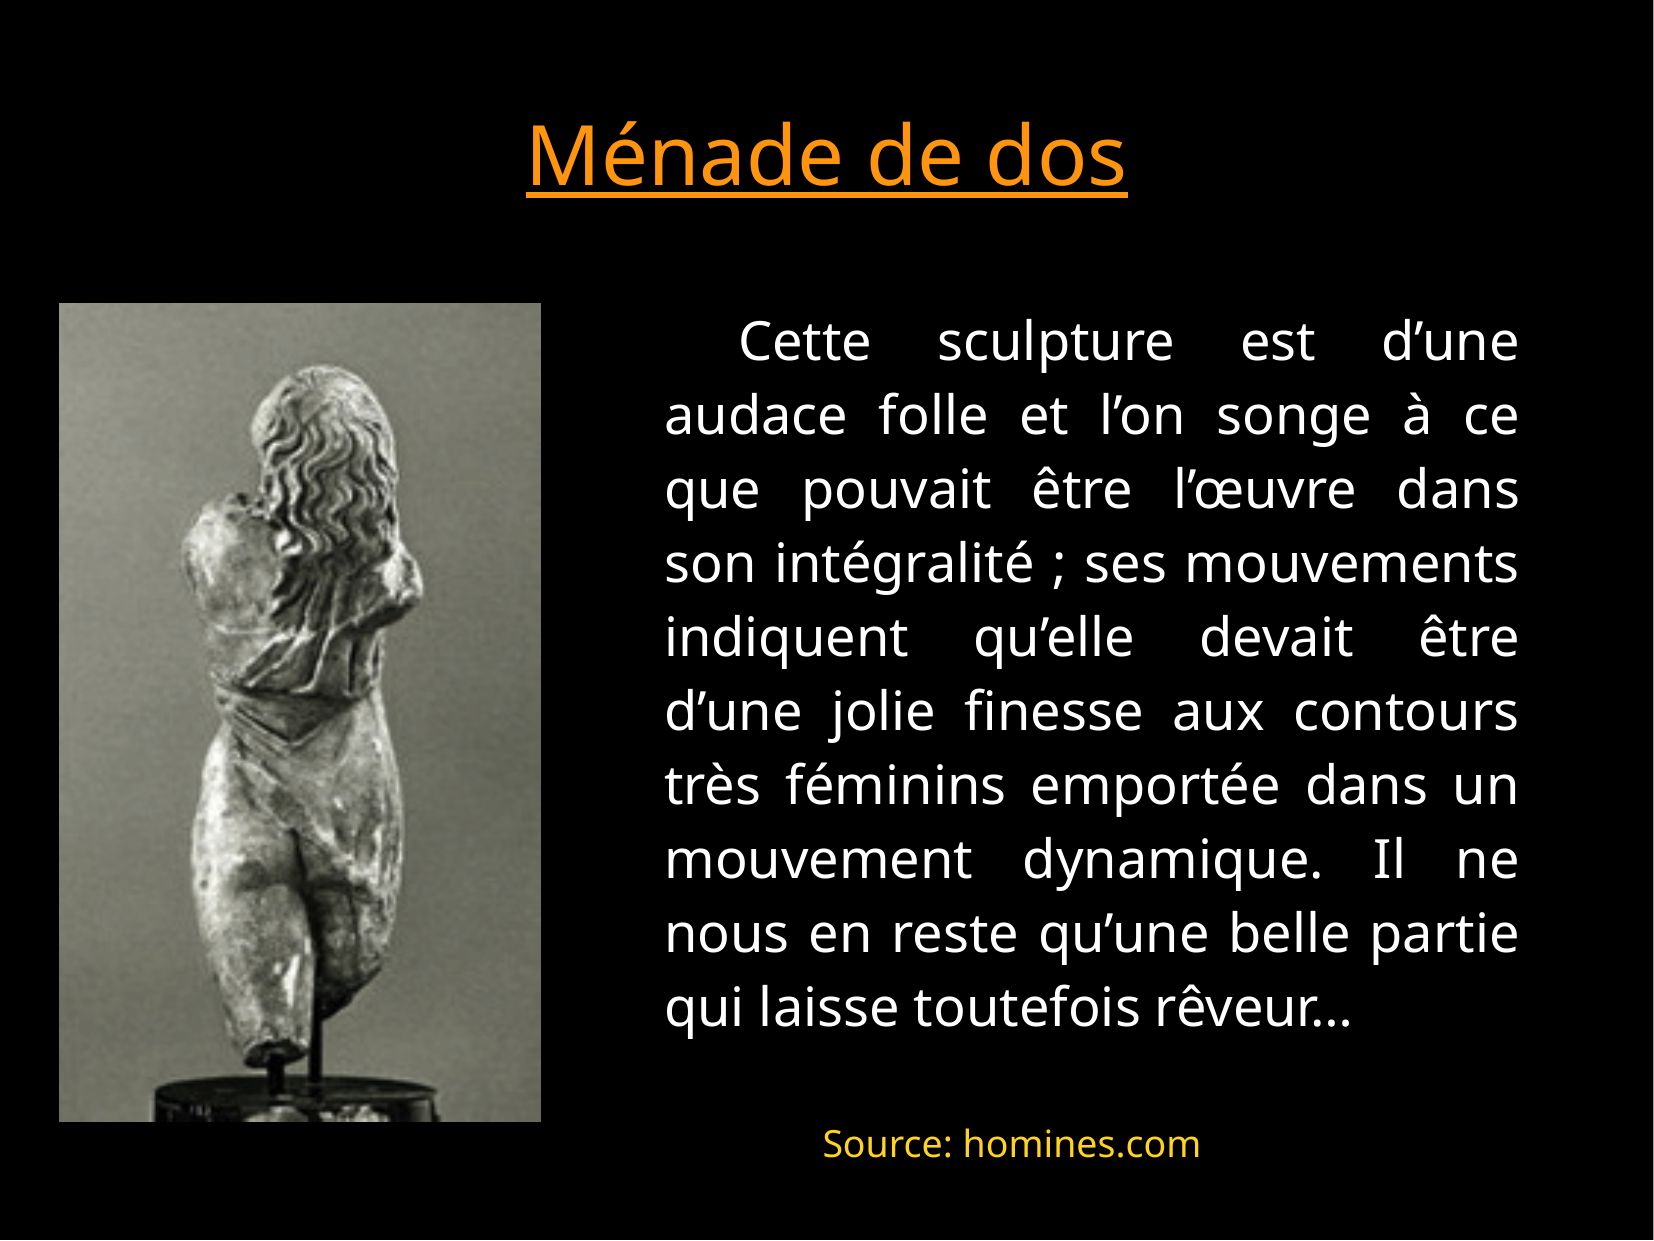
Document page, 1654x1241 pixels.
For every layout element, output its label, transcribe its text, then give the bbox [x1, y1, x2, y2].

picture [59, 303, 541, 1123]
text_box Source: homines.com [797, 1110, 1300, 1178]
title Ménade de dos [82, 49, 1571, 257]
text_box Cette sculpture est d’une audace folle et l’on songe à ce que pouvait être l’œuvre dans son intégralité ; ses mouvements indiquent qu’elle devait être d’une jolie finesse aux contours très féminins emportée dans un mouvement dynamique. Il ne nous en reste qu’une belle partie qui laisse toutefois rêveur… [649, 295, 1536, 1083]
